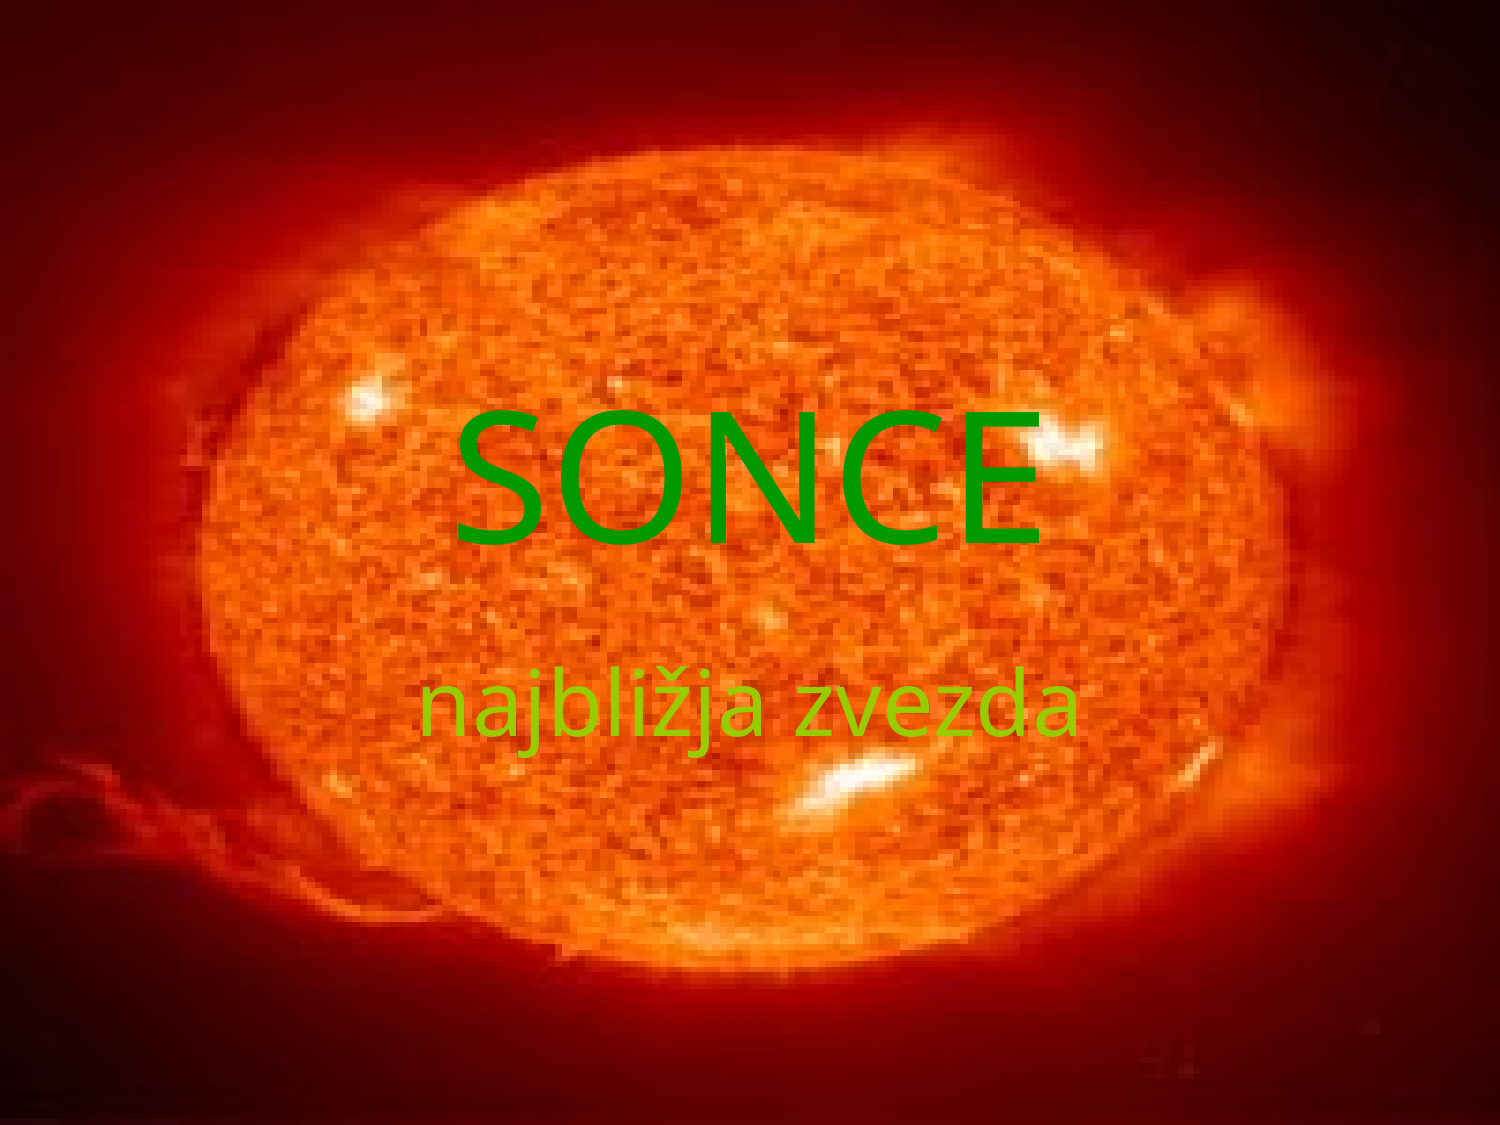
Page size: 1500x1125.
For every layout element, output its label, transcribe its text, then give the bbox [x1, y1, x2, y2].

subtitle najbližja zvezda [225, 637, 1275, 925]
title SONCE [112, 349, 1388, 591]
picture [0, 0, 1500, 1125]
